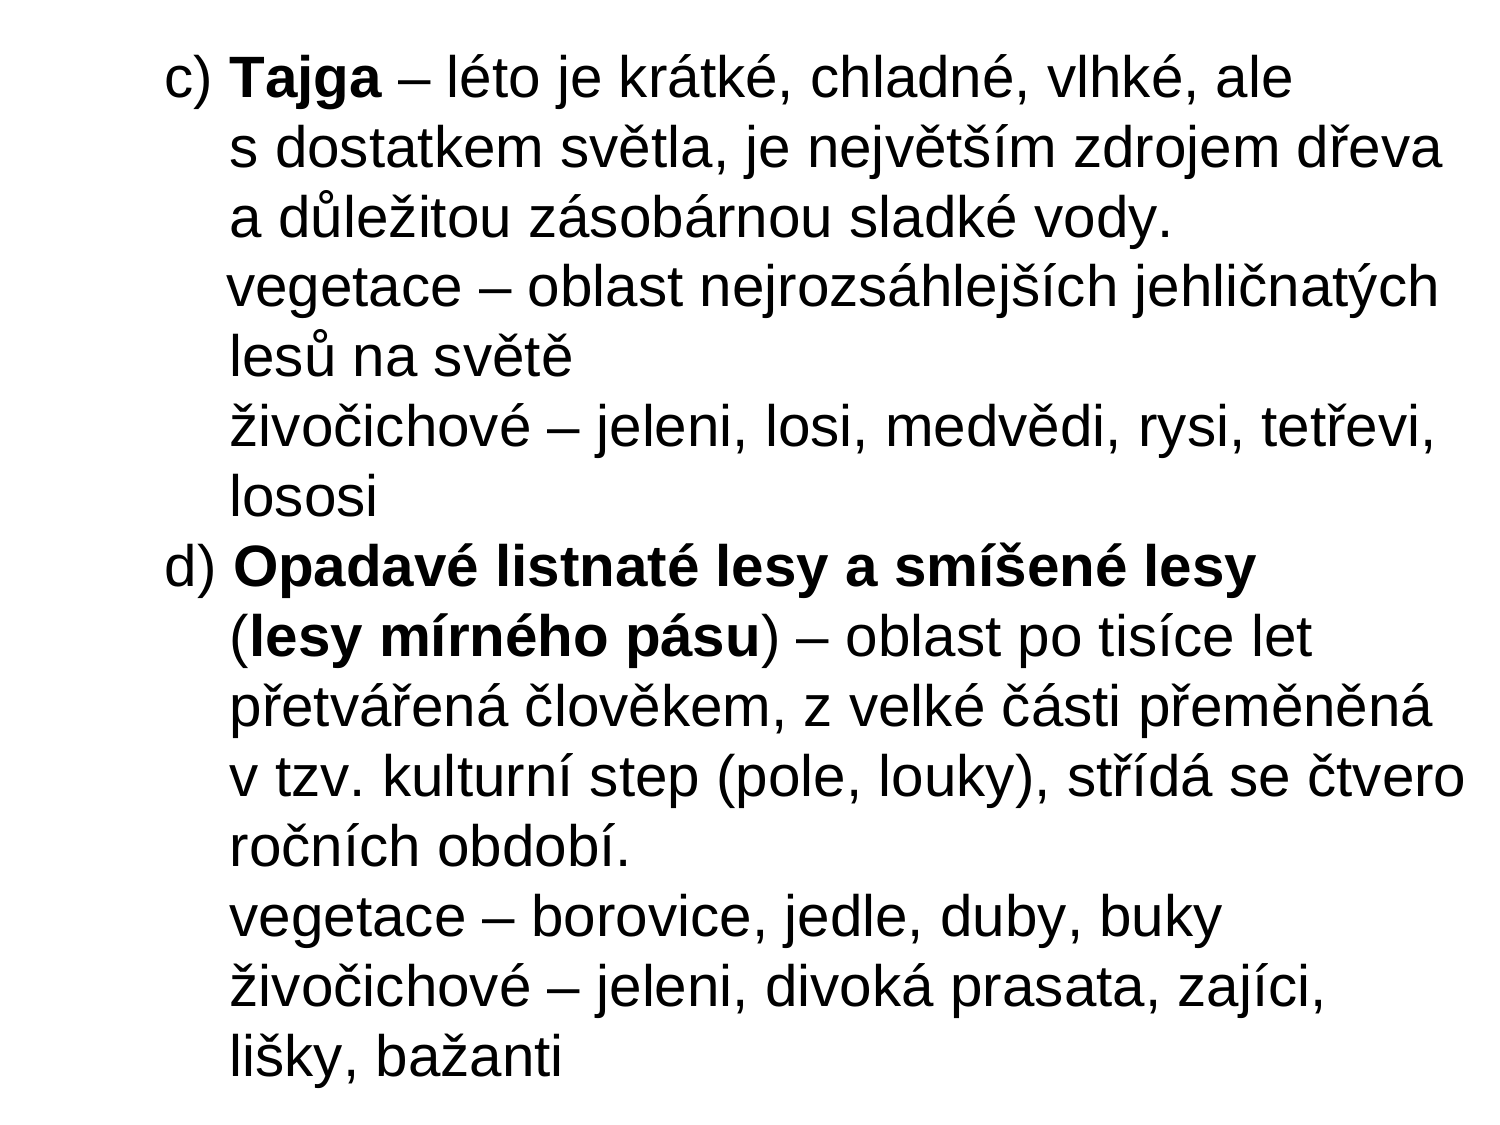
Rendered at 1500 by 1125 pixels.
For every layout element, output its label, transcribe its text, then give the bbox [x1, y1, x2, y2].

text_box c) Tajga – léto je krátké, chladné, vlhké, ale s dostatkem světla, je největším zdrojem dřeva a důležitou zásobárnou sladké vody. vegetace – oblast nejrozsáhlejších jehličnatých lesů na světě živočichové – jeleni, losi, medvědi, rysi, tetřevi, lososi d) Opadavé listnaté lesy a smíšené lesy (lesy mírného pásu) – oblast po tisíce let přetvářená člověkem, z velké části přeměněná v tzv. kulturní step (pole, louky), střídá se čtvero ročních období. vegetace – borovice, jedle, duby, buky živočichové – jeleni, divoká prasata, zajíci, lišky, bažanti [0, 31, 1500, 1097]
